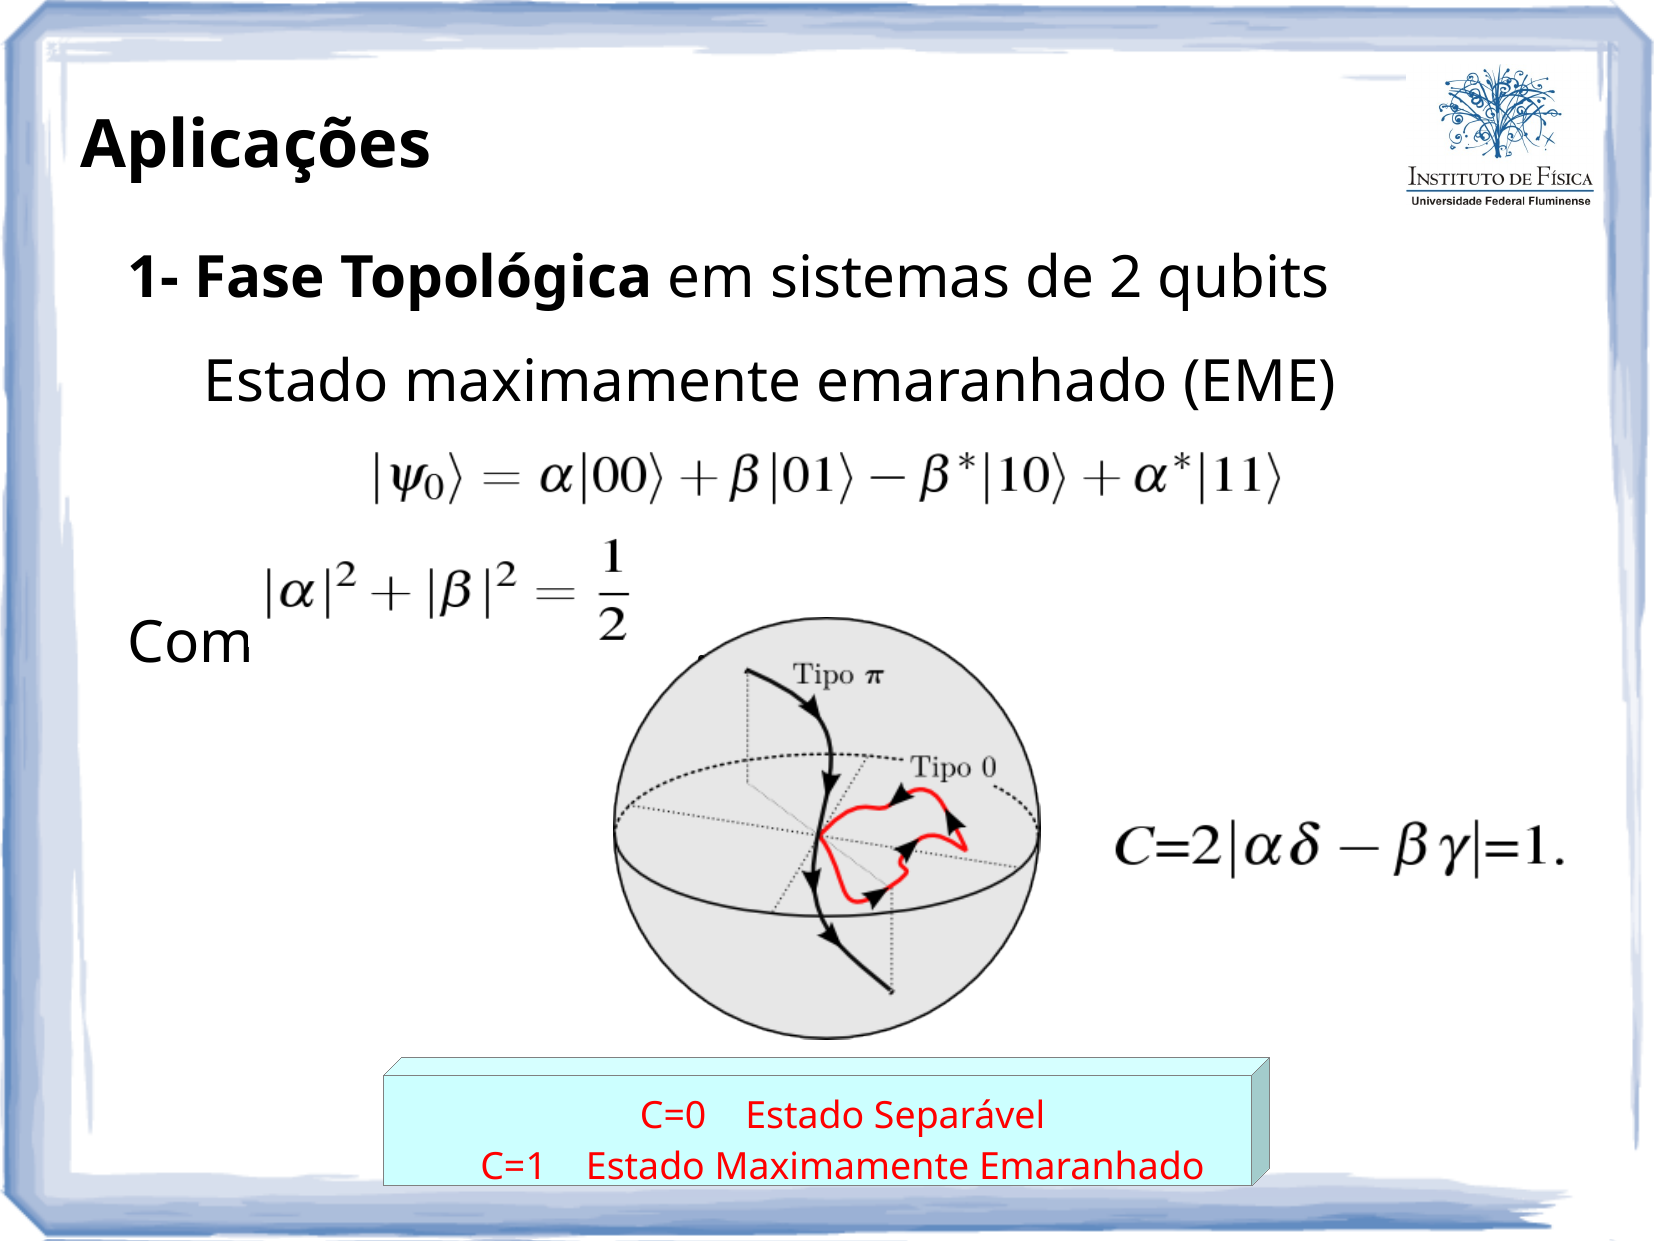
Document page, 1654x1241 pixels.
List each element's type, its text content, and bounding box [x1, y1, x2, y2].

text_box [383, 1057, 1270, 1186]
picture [0, 0, 1654, 1241]
text_box Aplicações [65, 88, 458, 181]
text_box C=0 Estado Separável C=1 Estado Maximamente Emaranhado [465, 1080, 1195, 1197]
text_box 1- Fase Topológica em sistemas de 2 qubits Estado maximamente emaranhado (EME) Com . [112, 227, 1589, 678]
